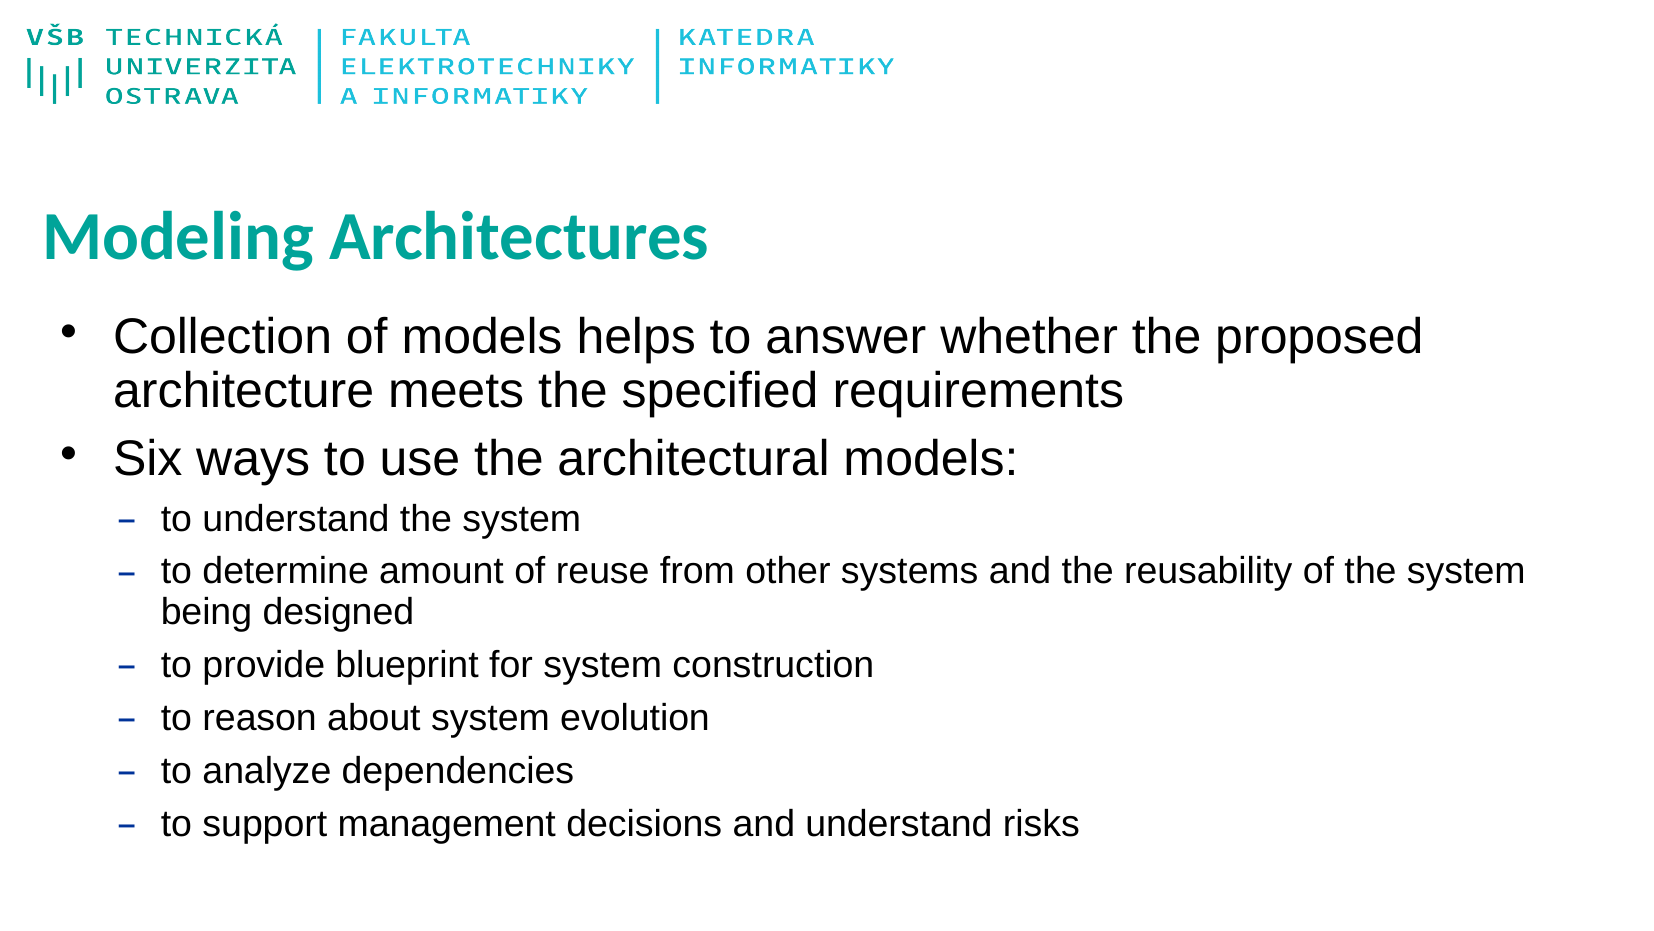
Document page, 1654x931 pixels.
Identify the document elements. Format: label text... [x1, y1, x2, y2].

list Collection of models helps to answer whether the proposed architecture meets the specified requirements Six ways to use the architectural models: to understand the system to determine amount of reuse from other systems and the reusability of the system being designed to provide blueprint for system construction to reason about system evolution to analyze dependencies to support management decisions and understand risks [27, 302, 1628, 842]
title Modeling Architectures [27, 142, 1628, 282]
picture [26, 23, 894, 104]
